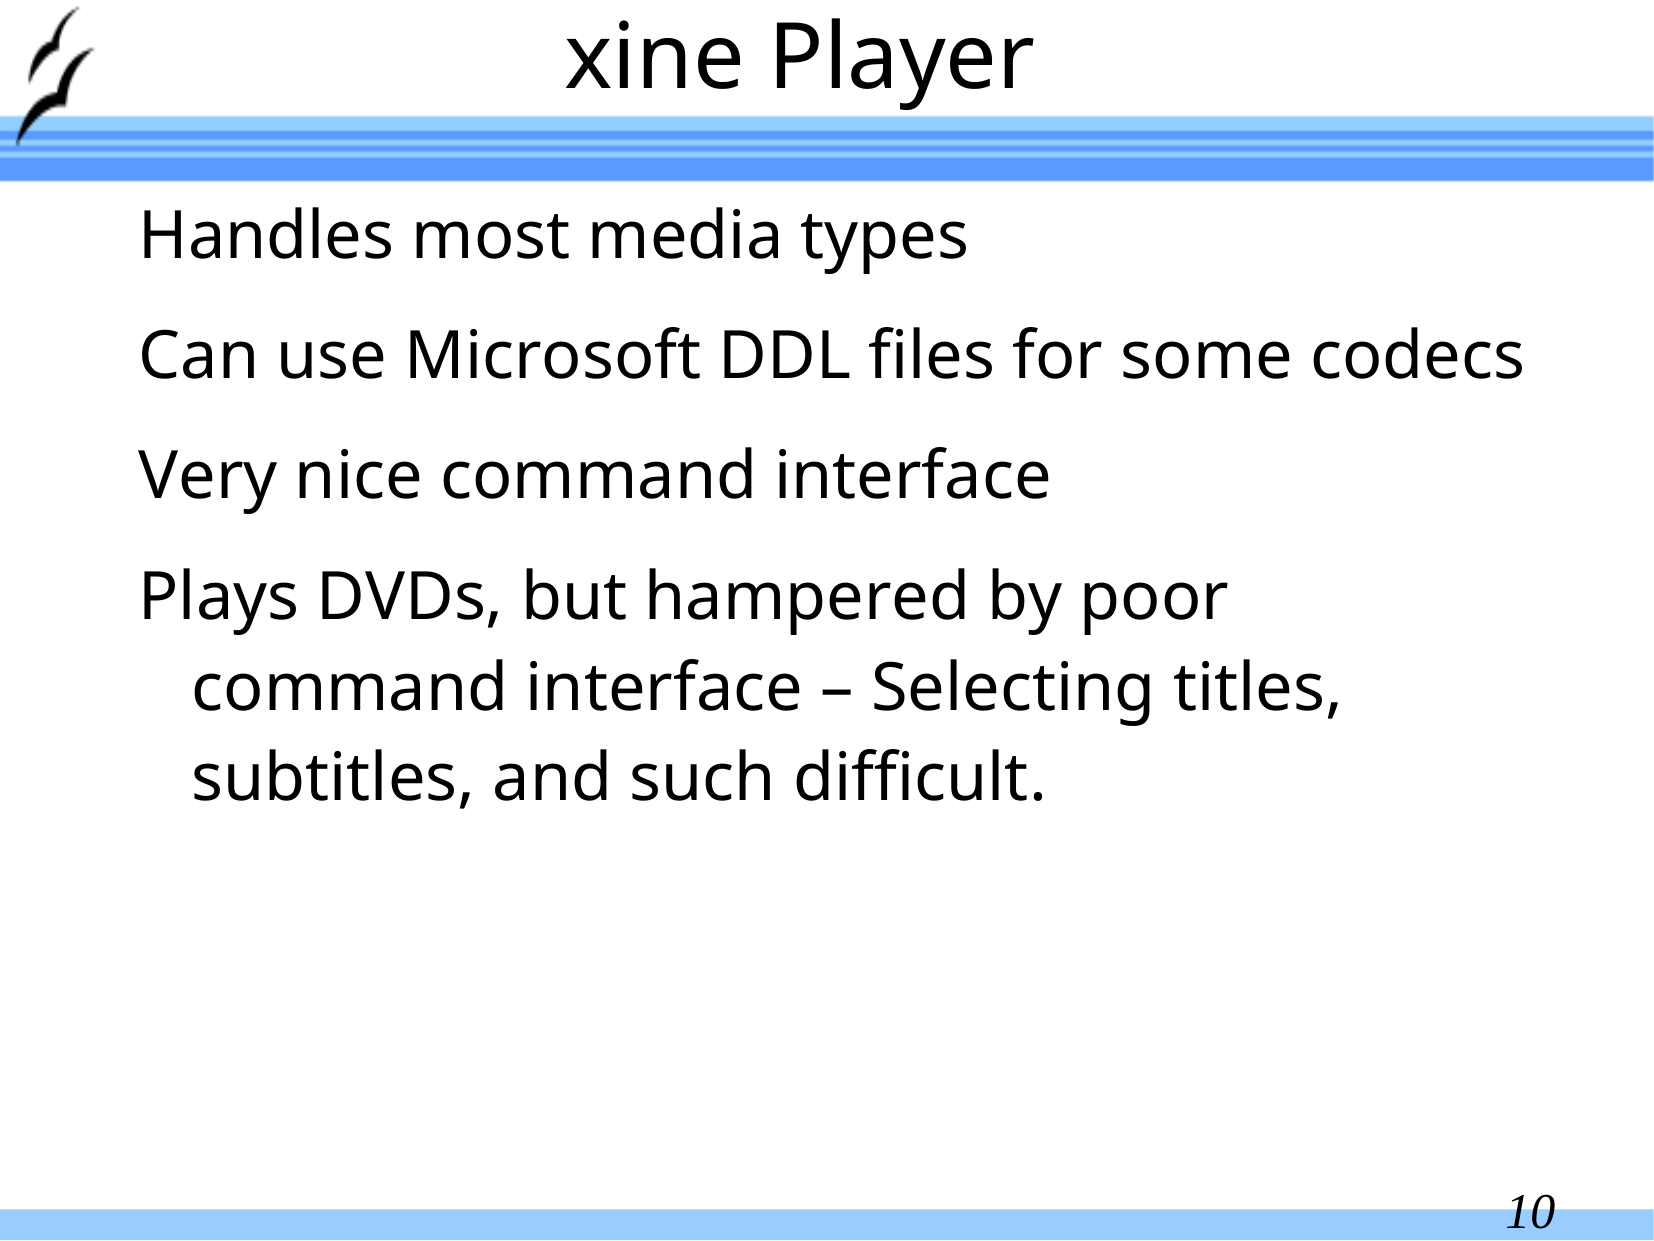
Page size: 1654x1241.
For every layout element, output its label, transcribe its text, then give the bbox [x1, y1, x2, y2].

title xine Player [94, 0, 1507, 121]
list Handles most media types Can use Microsoft DDL files for some codecs Very nice command interface Plays DVDs, but hampered by poor command interface – Selecting titles, subtitles, and such difficult. [120, 187, 1533, 1195]
picture [0, 0, 1654, 188]
